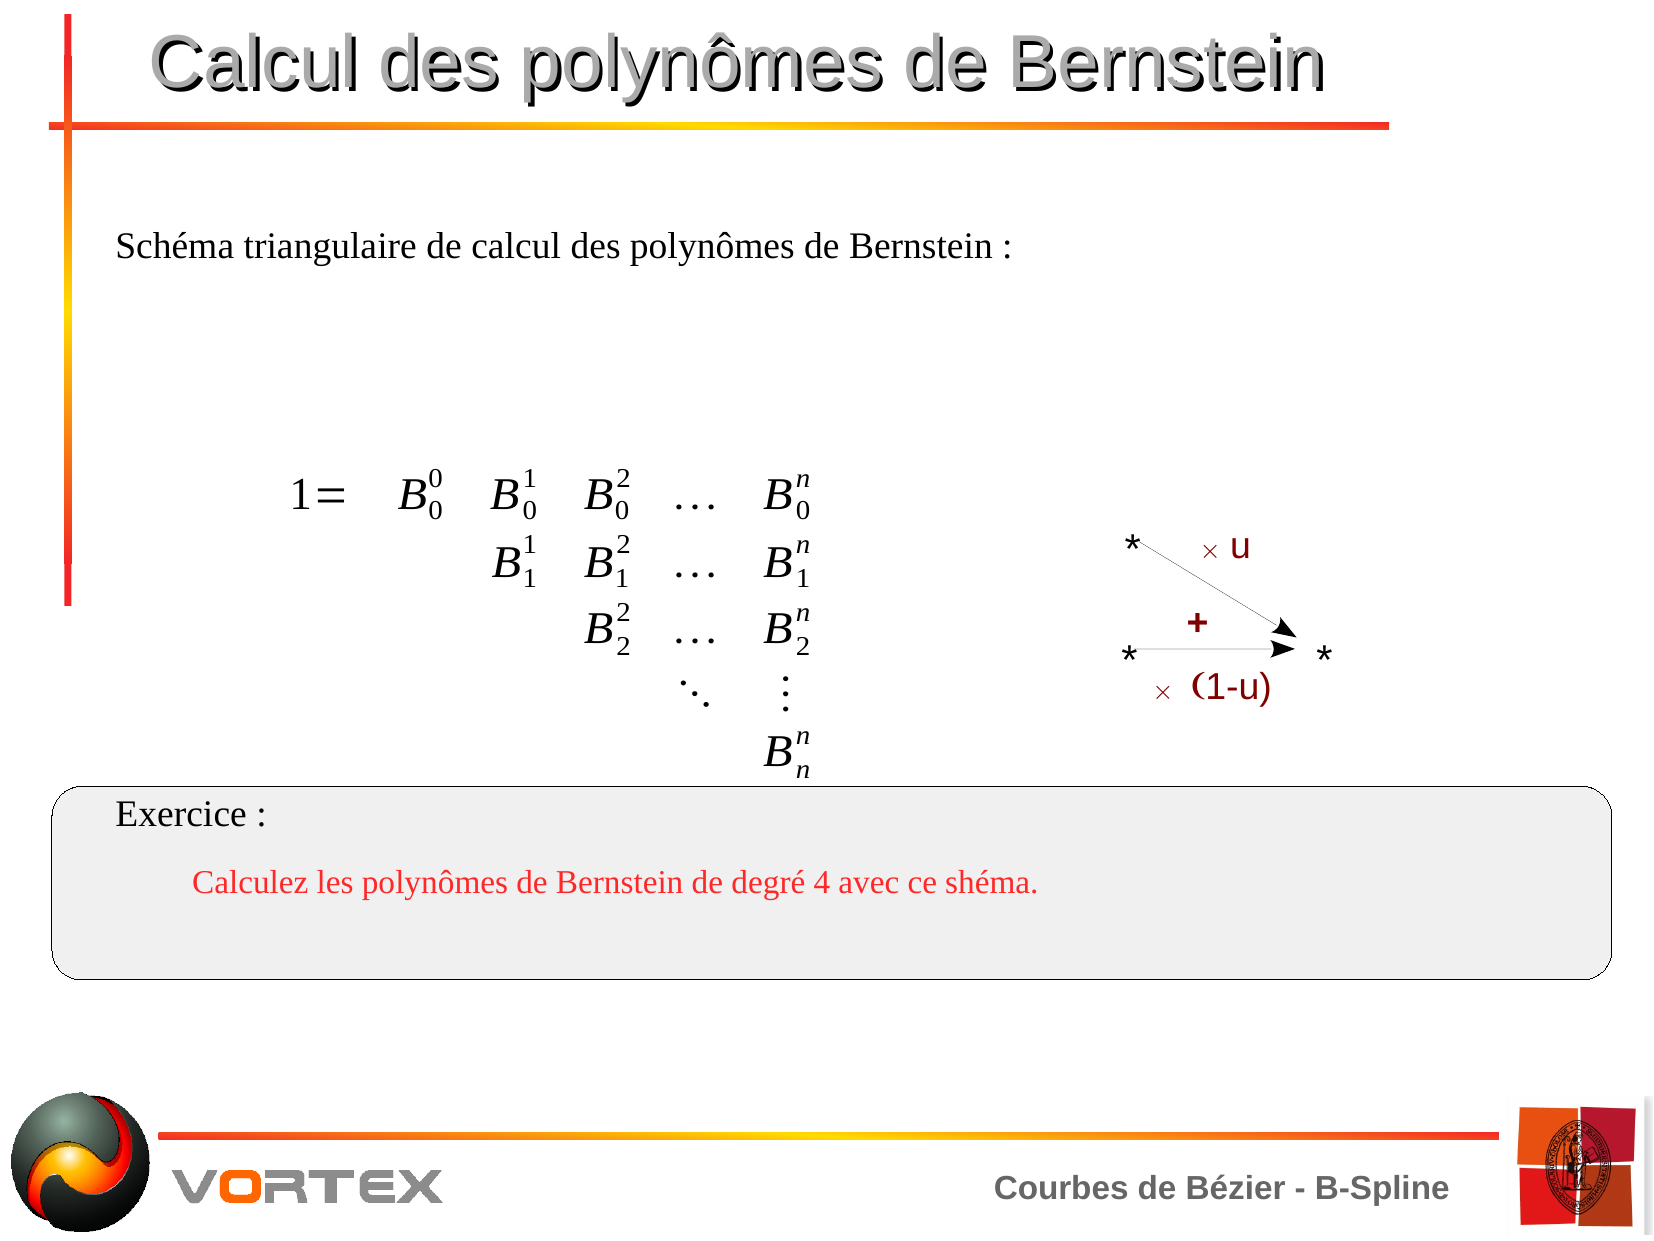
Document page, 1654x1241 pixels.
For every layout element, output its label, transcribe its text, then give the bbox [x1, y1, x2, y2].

picture [1505, 1096, 1653, 1235]
text_box * [1301, 629, 1369, 698]
text_box * [1106, 629, 1174, 697]
text_box + [1171, 593, 1234, 657]
list Schéma triangulaire de calcul des polynômes de Bernstein : Exercice : Calculez les polynômes de Bernstein de degré 4 avec ce shéma. [97, 153, 1571, 1109]
text_box [51, 786, 97, 980]
text_box * [1109, 518, 1177, 587]
chart [282, 467, 356, 519]
chart [386, 458, 818, 784]
text_box  u [1186, 517, 1276, 627]
title Calcul des polynômes de Bernstein [82, 4, 1392, 120]
picture [11, 1092, 443, 1232]
text_box [1571, 786, 1612, 980]
text_box  (1-u) [1139, 658, 1313, 776]
